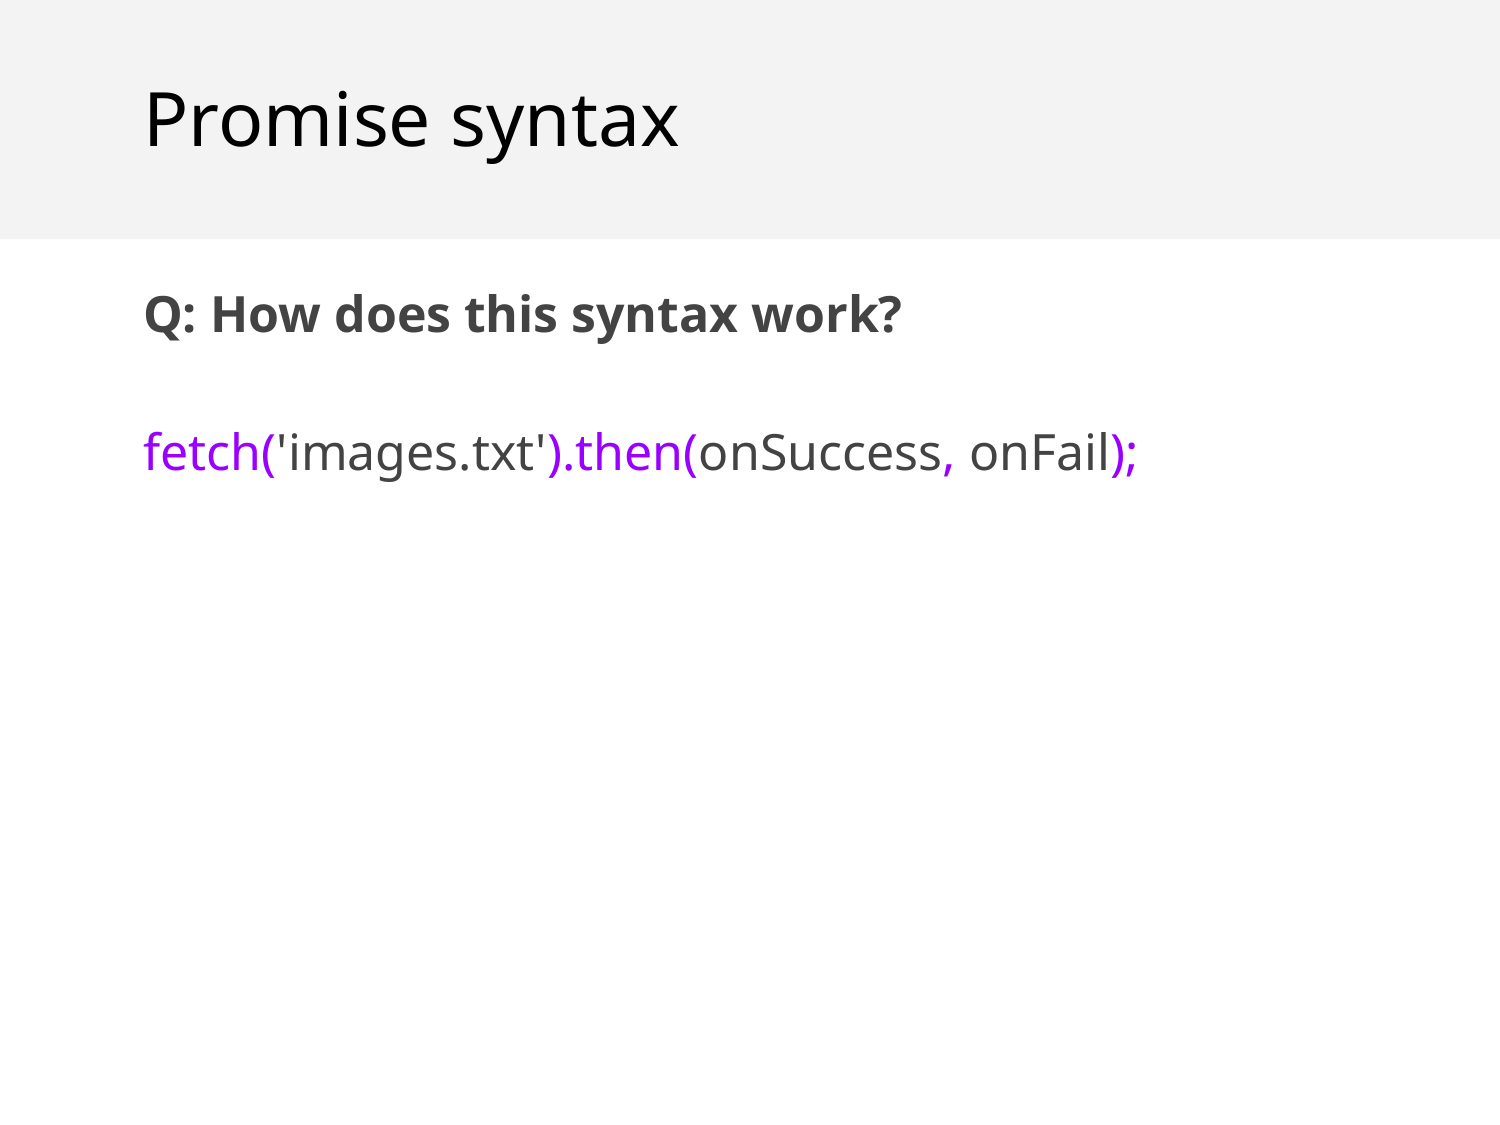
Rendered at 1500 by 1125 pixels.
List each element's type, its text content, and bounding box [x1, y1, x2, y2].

list Q: How does this syntax work? fetch('images.txt').then(onSuccess, onFail); [128, 258, 1425, 1046]
title Promise syntax [128, 56, 1372, 183]
